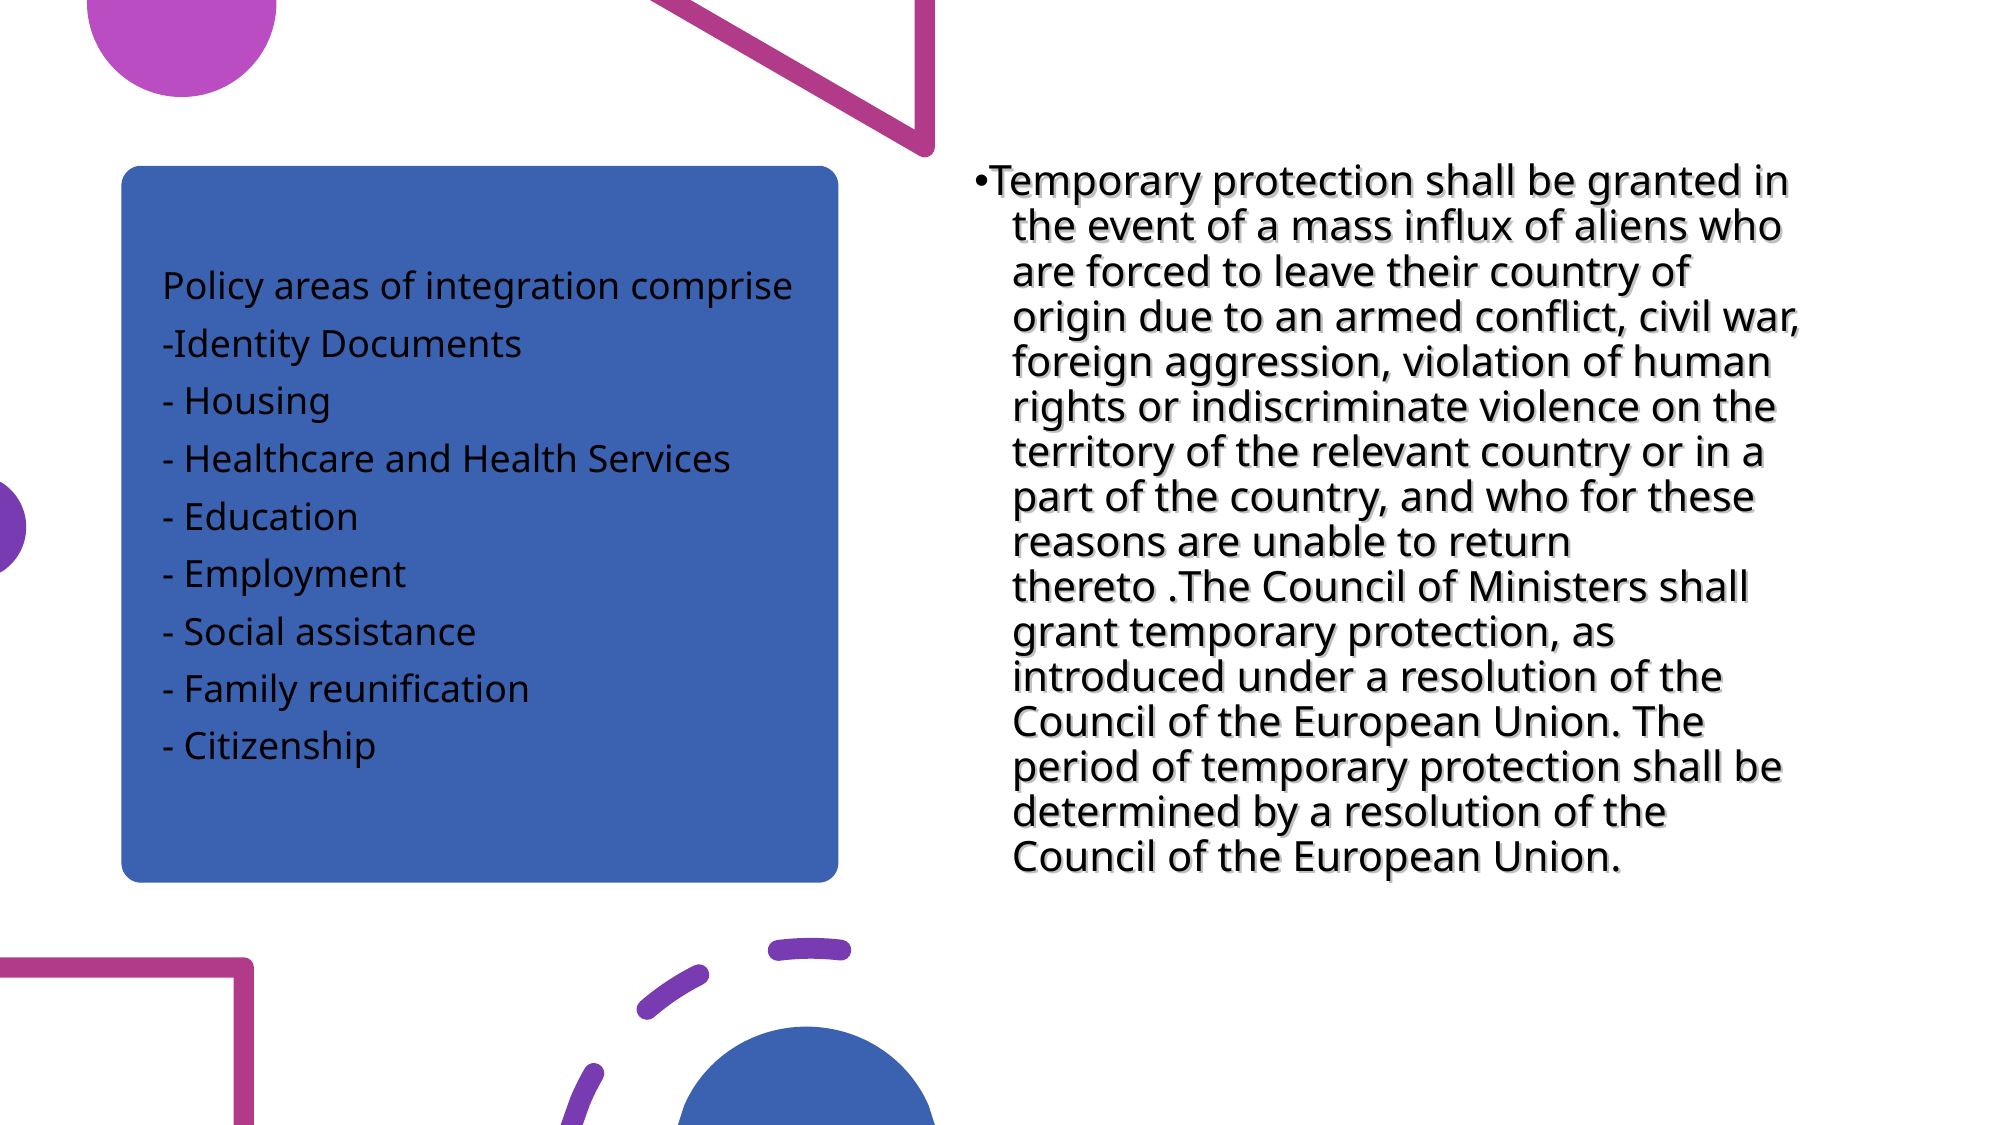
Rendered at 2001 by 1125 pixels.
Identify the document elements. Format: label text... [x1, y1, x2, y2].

text_box [0, 0, 2000, 1125]
text_box Policy areas of integration comprise -Identity Documents - Housing - Healthcare and Health Services - Education - Employment - Social assistance - Family reunification - Citizenship [147, 254, 1148, 781]
text_box Temporary protection shall be granted in the event of a mass influx of aliens who are forced to leave their country of origin due to an armed conflict, civil war, foreign aggression, violation of human rights or indiscriminate violence on the territory of the relevant country or in a part of the country, and who for these reasons are unable to return thereto .The Council of Ministers shall grant temporary protection, as introduced under a resolution of the Council of the European Union. The period of temporary protection shall be determined by a resolution of the Council of the European Union. [959, 152, 1822, 955]
